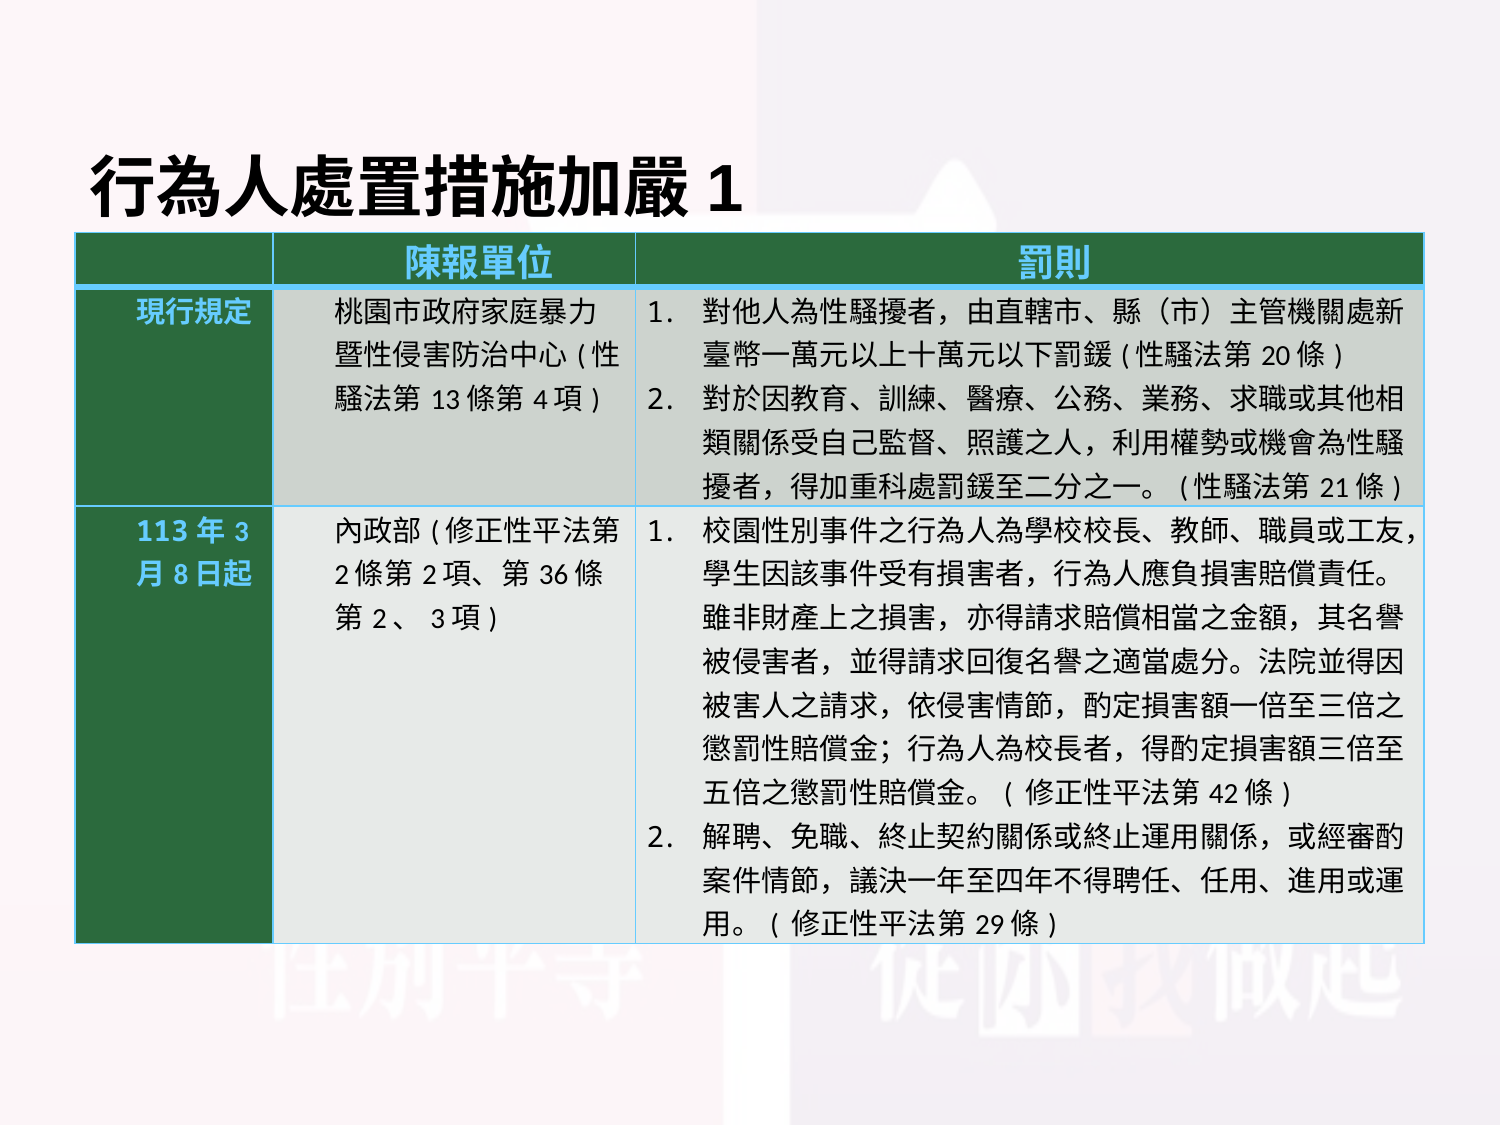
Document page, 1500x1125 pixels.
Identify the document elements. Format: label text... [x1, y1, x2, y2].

table_cell 對他人為性騷擾者，由直轄市、縣（市）主管機關處新臺幣一萬元以上十萬元以下罰鍰(性騷法第20條) 對於因教育、訓練、醫療、公務、業務、求職或其他相類關係受自己監督、照護之人，利用權勢或機會為性騷擾者，得加重科處罰鍰至二分之一。(性騷法第21條) [636, 290, 1423, 505]
table_cell 校園性別事件之行為人為學校校長、教師、職員或工友，學生因該事件受有損害者，行為人應負損害賠償責任。雖非財產上之損害，亦得請求賠償相當之金額，其名譽被侵害者，並得請求回復名譽之適當處分。法院並得因被害人之請求，依侵害情節，酌定損害額一倍至三倍之懲罰性賠償金；行為人為校長者，得酌定損害額三倍至五倍之懲罰性賠償金。( 修正性平法第42條) 解聘、免職、終止契約關係或終止運用關係，或經審酌案件情節，議決一年至四年不得聘任、任用、進用或運用。( 修正性平法第29條) [636, 507, 1423, 943]
table_cell 113年3月8日起 [76, 507, 272, 943]
table_cell 桃園市政府家庭暴力暨性侵害防治中心(性騷法第13條第4項) [274, 290, 635, 505]
table_cell 內政部(修正性平法第2條第2項、第36條第2、3項) [274, 507, 635, 943]
table_header 罰則 [636, 233, 1423, 284]
title 行為人處置措施加嚴1 [74, 45, 1425, 232]
table_header 陳報單位 [274, 233, 635, 284]
table_cell 現行規定 [76, 290, 272, 505]
table_header [76, 233, 272, 284]
